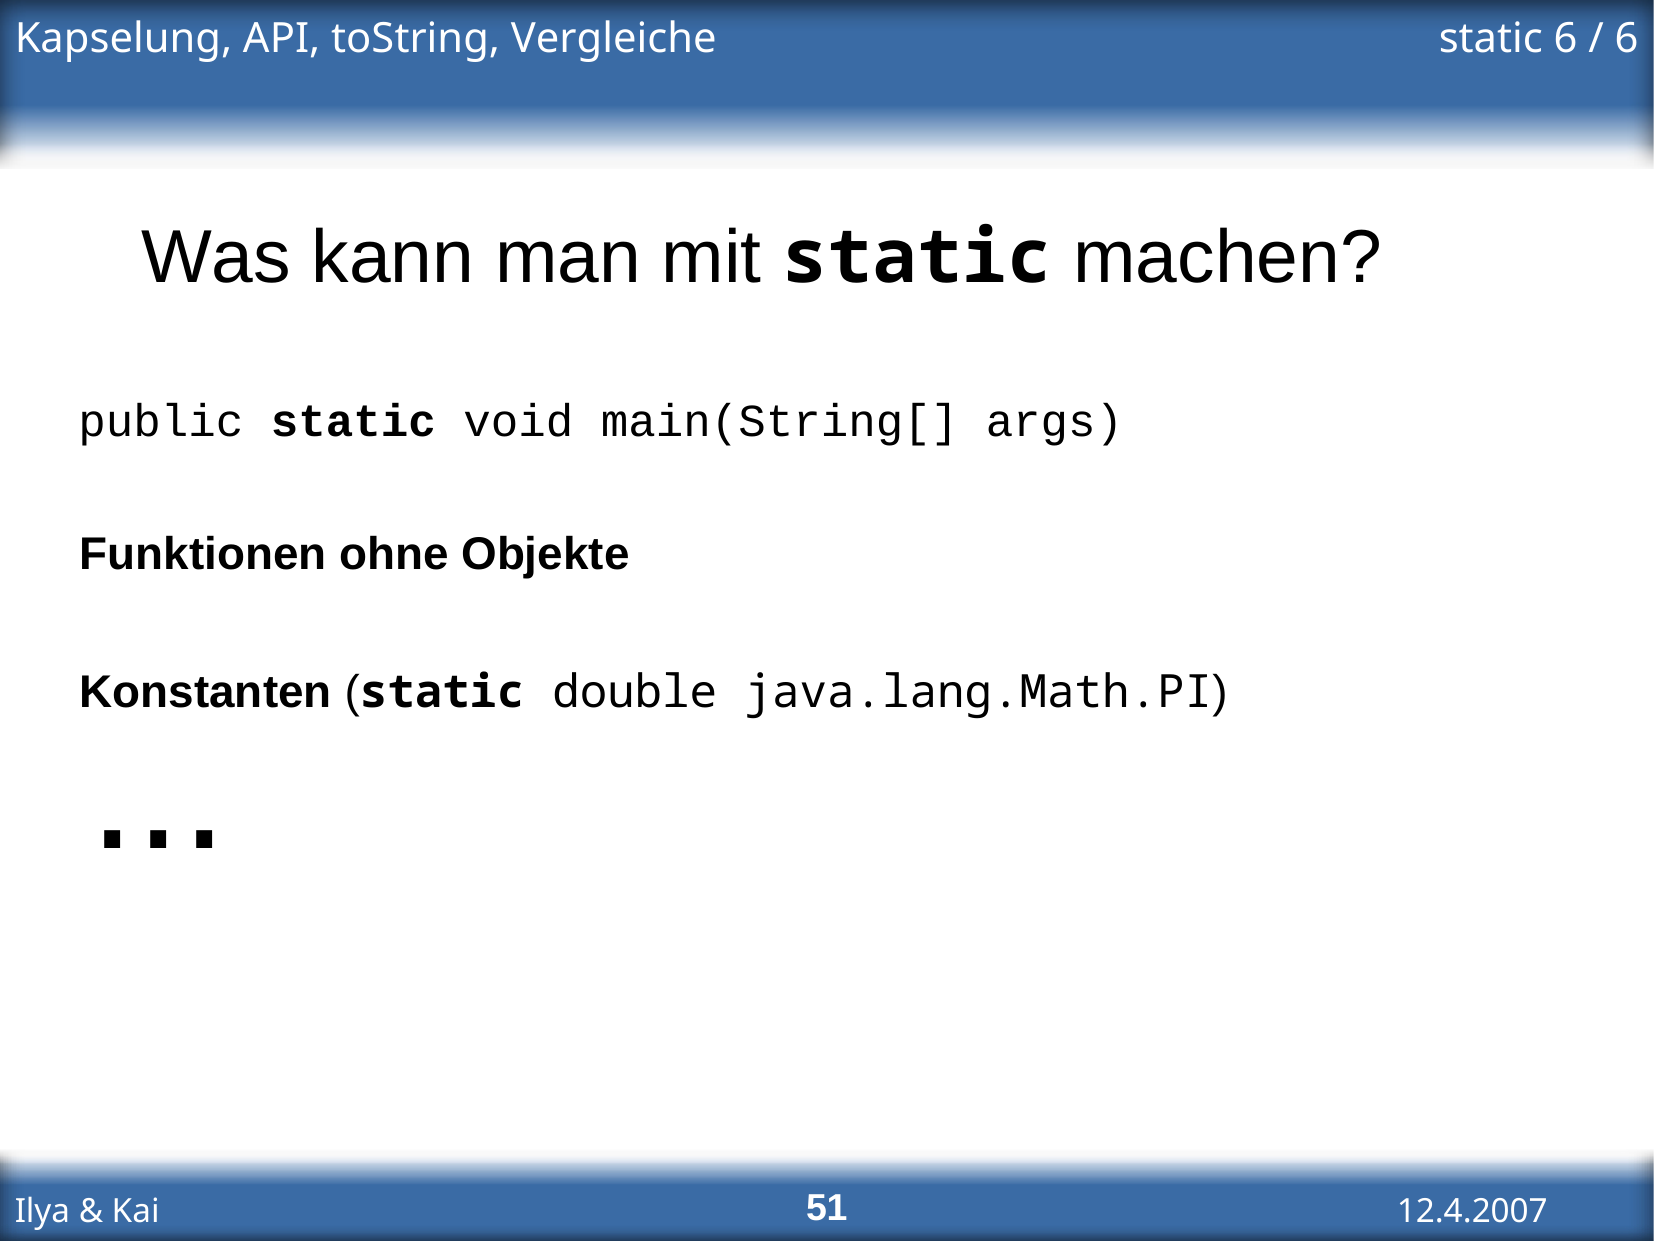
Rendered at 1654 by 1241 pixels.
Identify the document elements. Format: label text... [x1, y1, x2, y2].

text_box Konstanten (static double java.lang.Math.PI) [65, 650, 1341, 728]
text_box ... [74, 689, 261, 912]
text_box Funktionen ohne Objekte [65, 520, 663, 594]
picture [0, 1149, 1654, 1241]
text_box Was kann man mit static machen? [126, 195, 1528, 312]
text_box static 6 / 6 [1226, 0, 1654, 73]
text_box public static void main(String[] args) [63, 390, 1249, 464]
picture [0, 0, 1654, 169]
